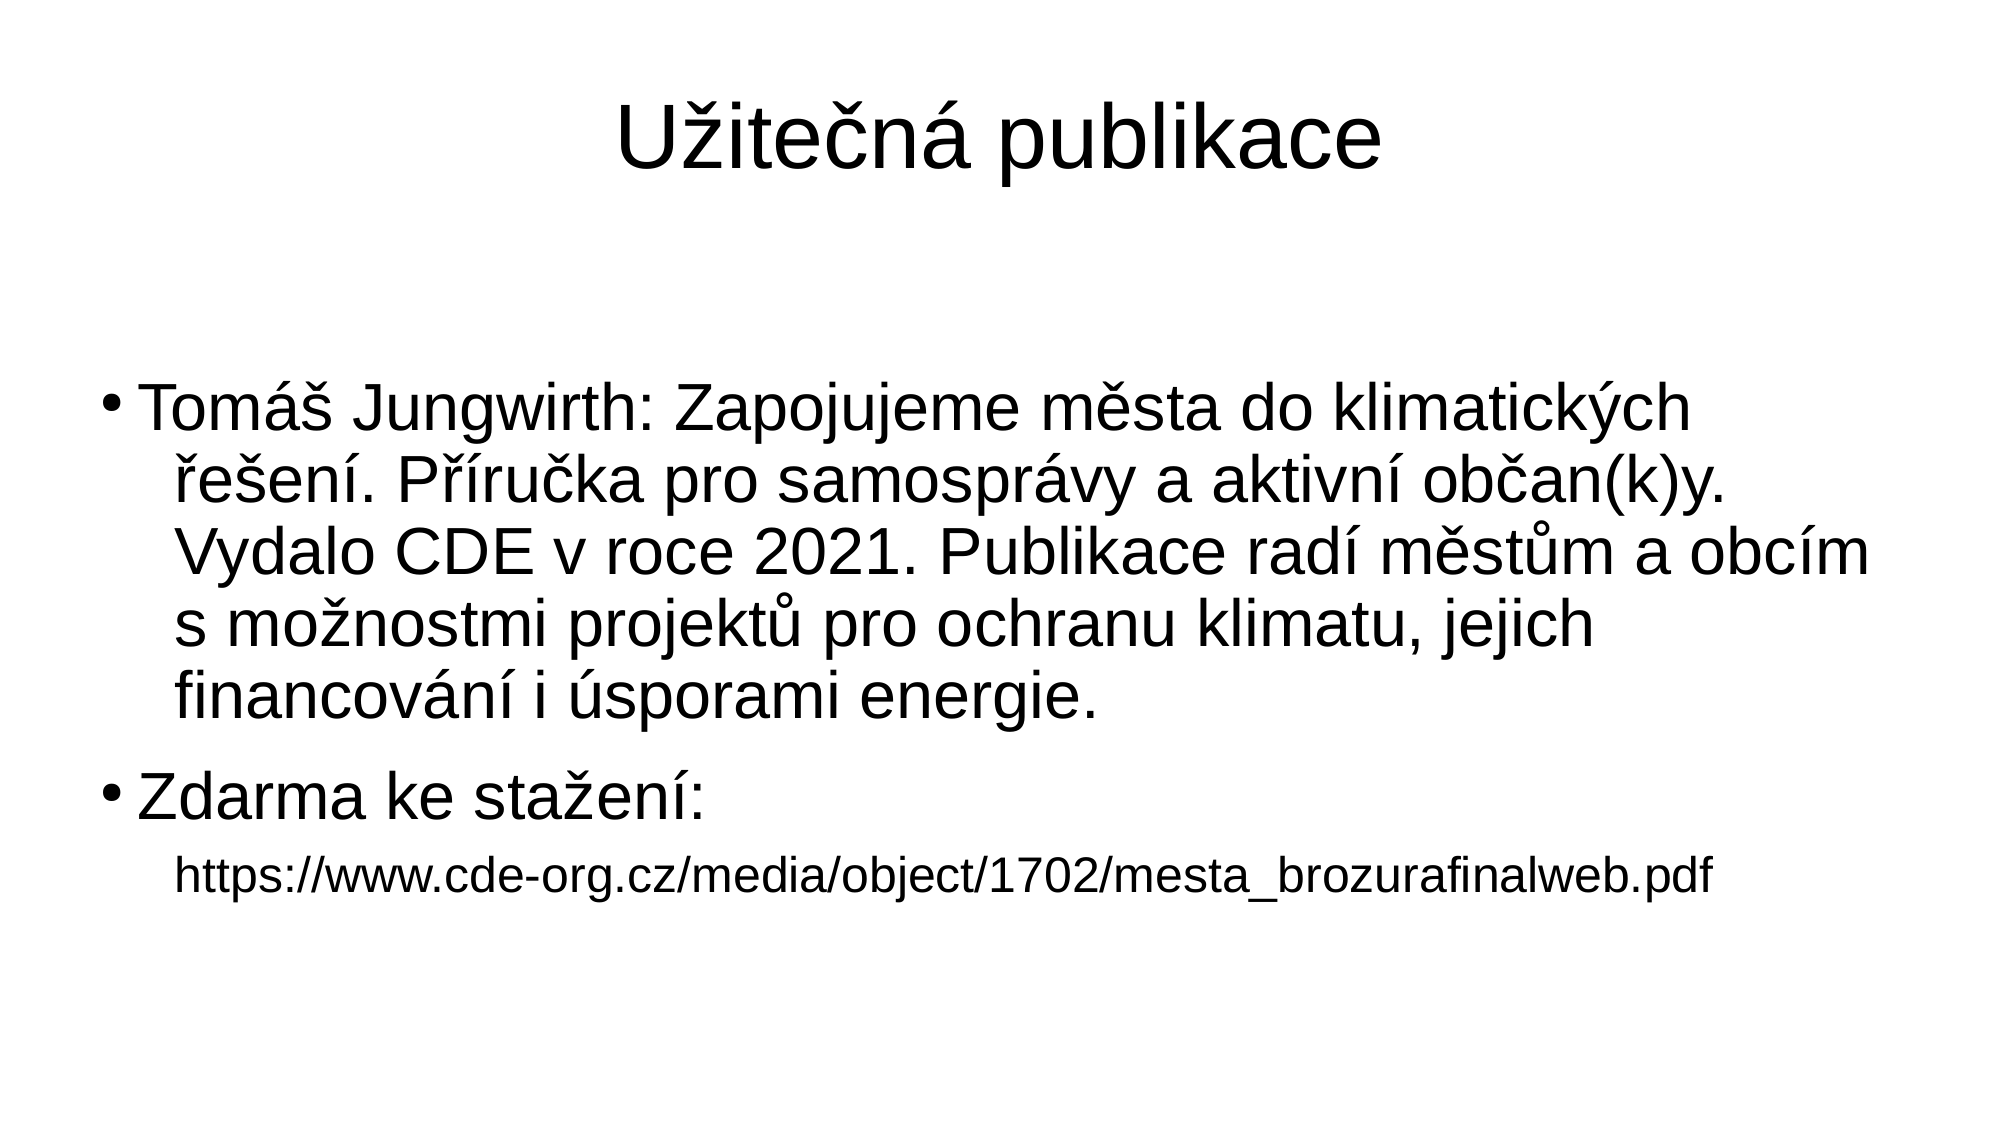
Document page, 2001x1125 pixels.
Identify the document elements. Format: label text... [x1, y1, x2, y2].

title Užitečná publikace [99, 44, 1900, 233]
list Tomáš Jungwirth: Zapojujeme města do klimatických řešení. Příručka pro samosprávy a aktivní občan(k)y. Vydalo CDE v roce 2021. Publikace radí městům a obcím s možnostmi projektů pro ochranu klimatu, jejich financování i úsporami energie. Zdarma ke stažení: https://www.cde-org.cz/media/object/1702/mesta_brozurafinalweb.pdf [99, 263, 1900, 916]
